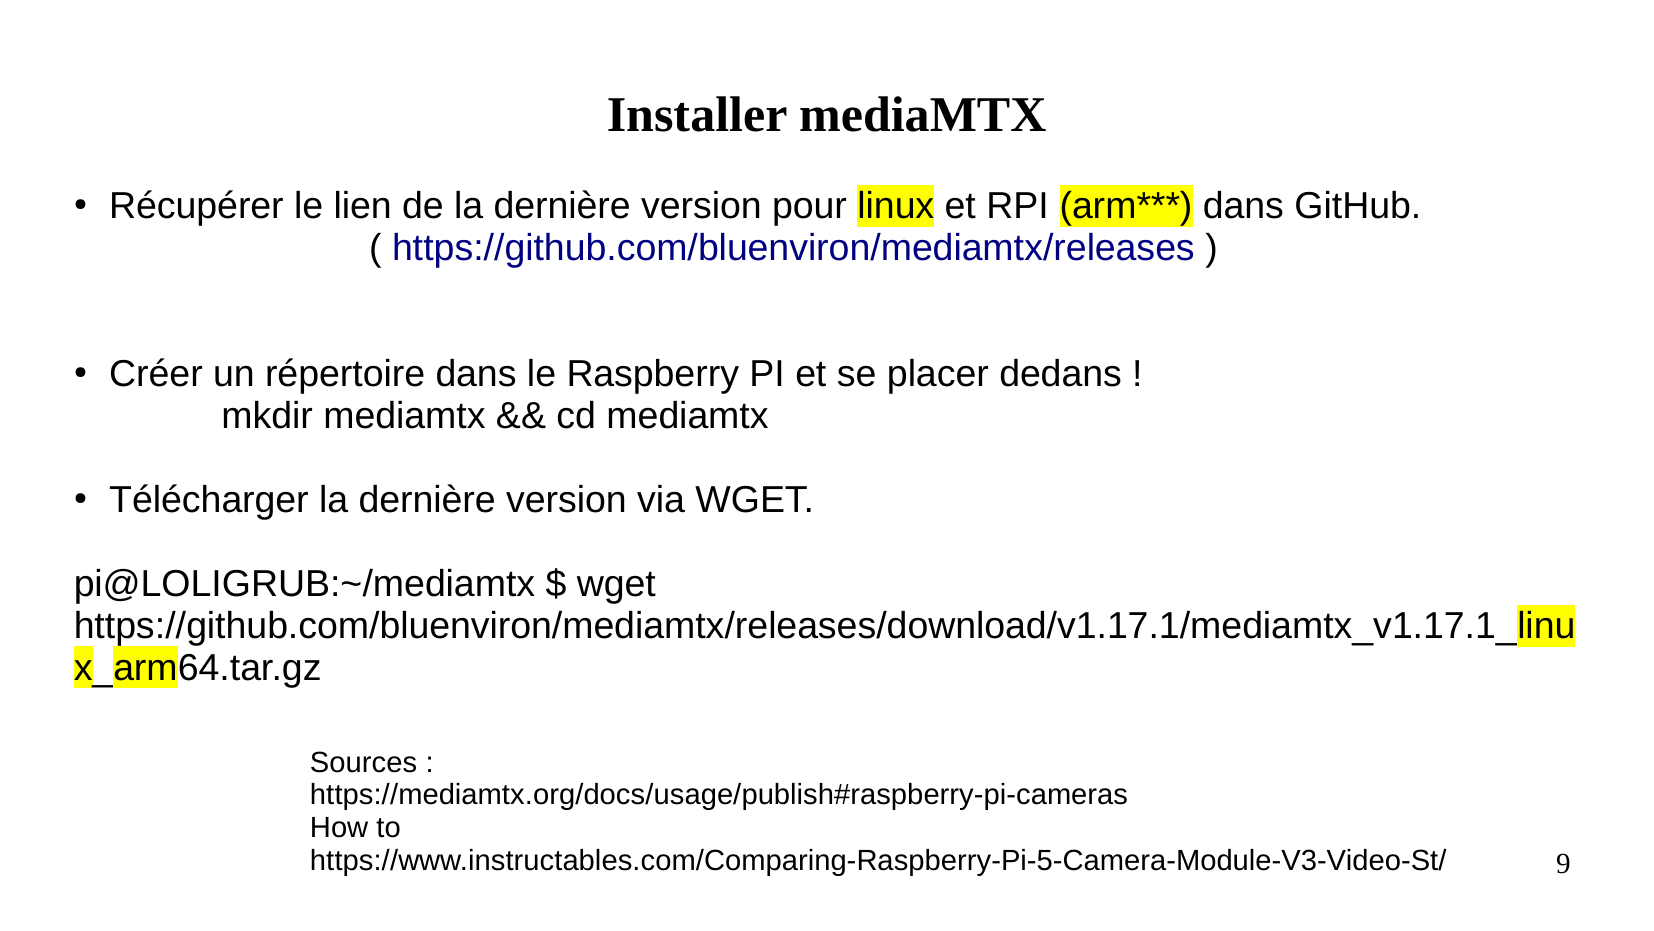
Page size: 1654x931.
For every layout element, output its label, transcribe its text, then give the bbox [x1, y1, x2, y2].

title Installer mediaMTX [82, 37, 1571, 177]
text_box Sources : https://mediamtx.org/docs/usage/publish#raspberry-pi-cameras How to https://www.instructables.com/Comparing-Raspberry-Pi-5-Camera-Module-V3-Video-St/ [295, 739, 1477, 904]
text_box Récupérer le lien de la dernière version pour linux et RPI (arm***) dans GitHub. ( https://github.com/bluenviron/mediamtx/releases ) Créer un répertoire dans le Raspberry PI et se placer dedans ! mkdir mediamtx && cd mediamtx Télécharger la dernière version via WGET. pi@LOLIGRUB:~/mediamtx $ wget https://github.com/bluenviron/mediamtx/releases/download/v1.17.1/mediamtx_v1.17.1_linux_arm64.tar.gz [59, 177, 1595, 739]
